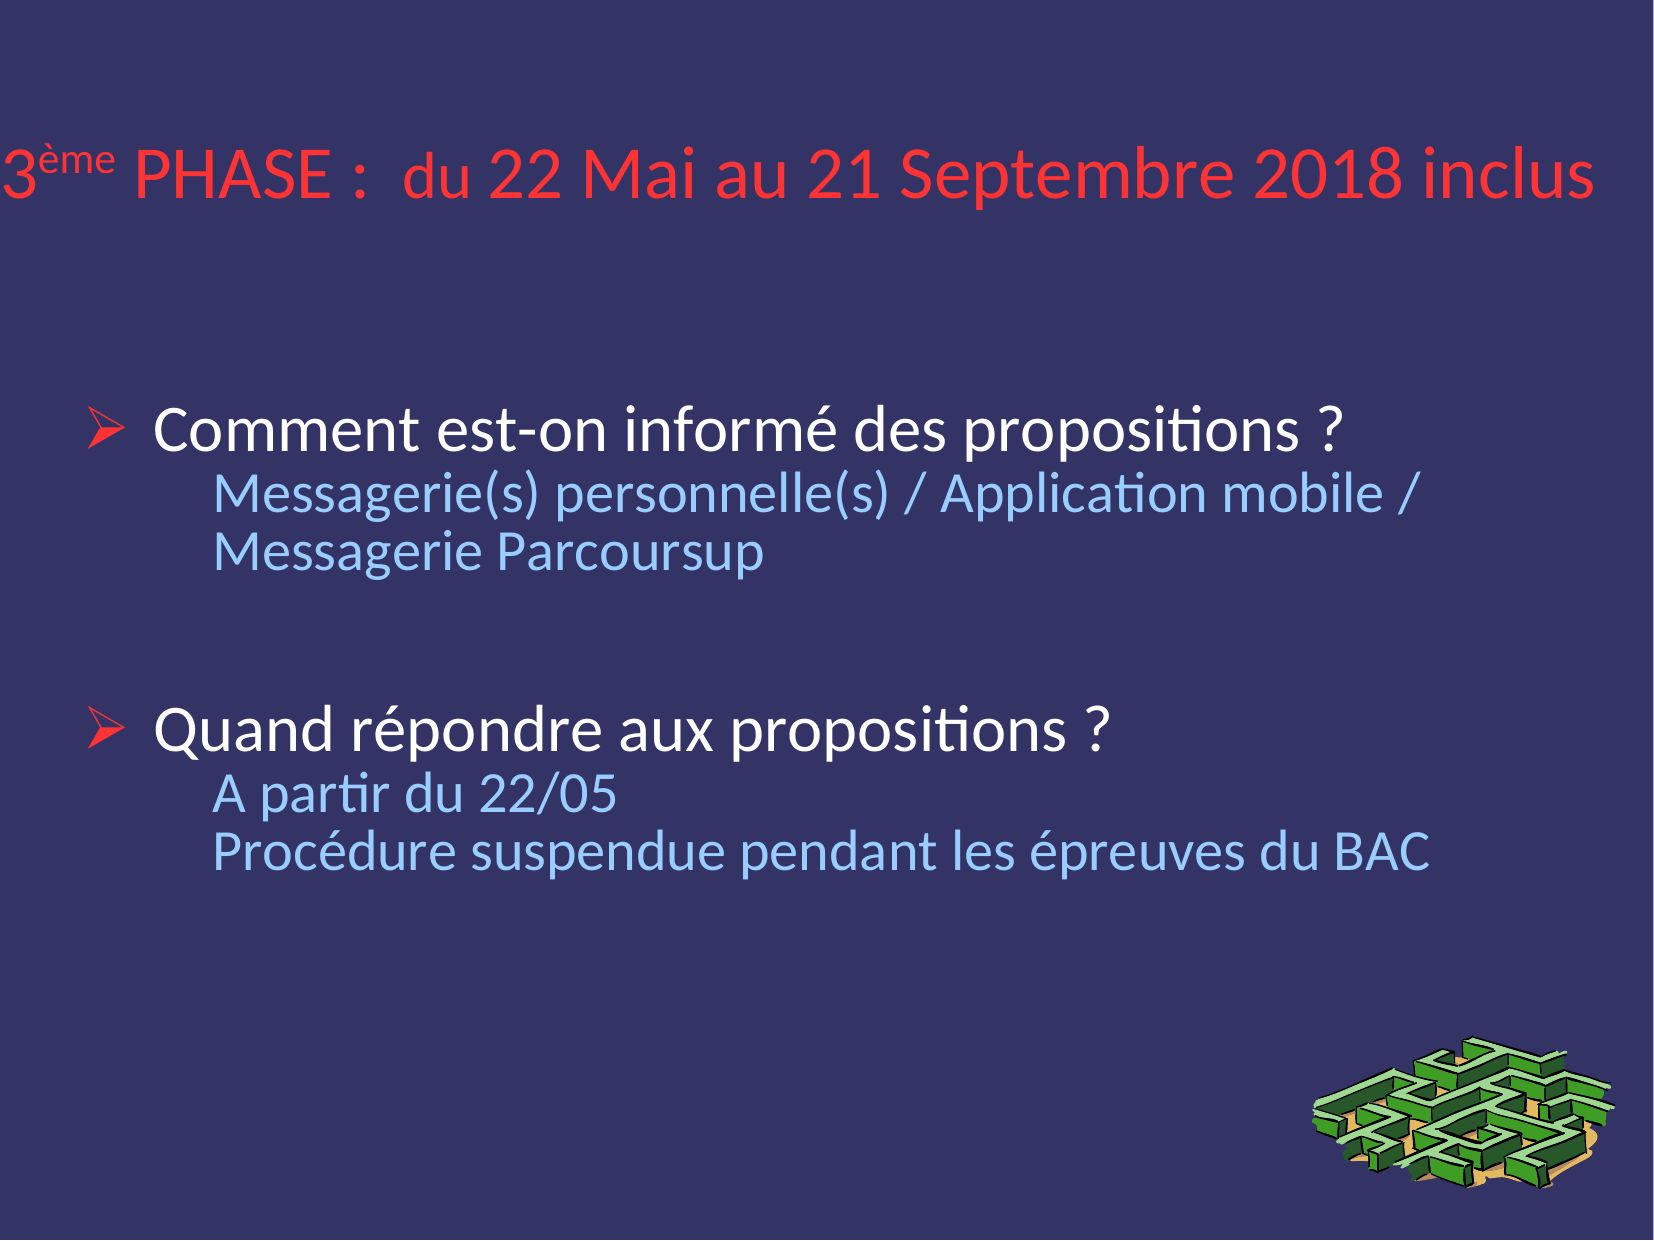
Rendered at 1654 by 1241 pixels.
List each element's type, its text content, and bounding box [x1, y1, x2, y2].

list Comment est-on informé des propositions ? Messagerie(s) personnelle(s) / Application mobile / Messagerie Parcoursup Quand répondre aux propositions ? A partir du 22/05 Procédure suspendue pendant les épreuves du BAC [70, 401, 1583, 1241]
title 3ème PHASE : du 22 Mai au 21 Septembre 2018 inclus [0, 27, 1654, 331]
